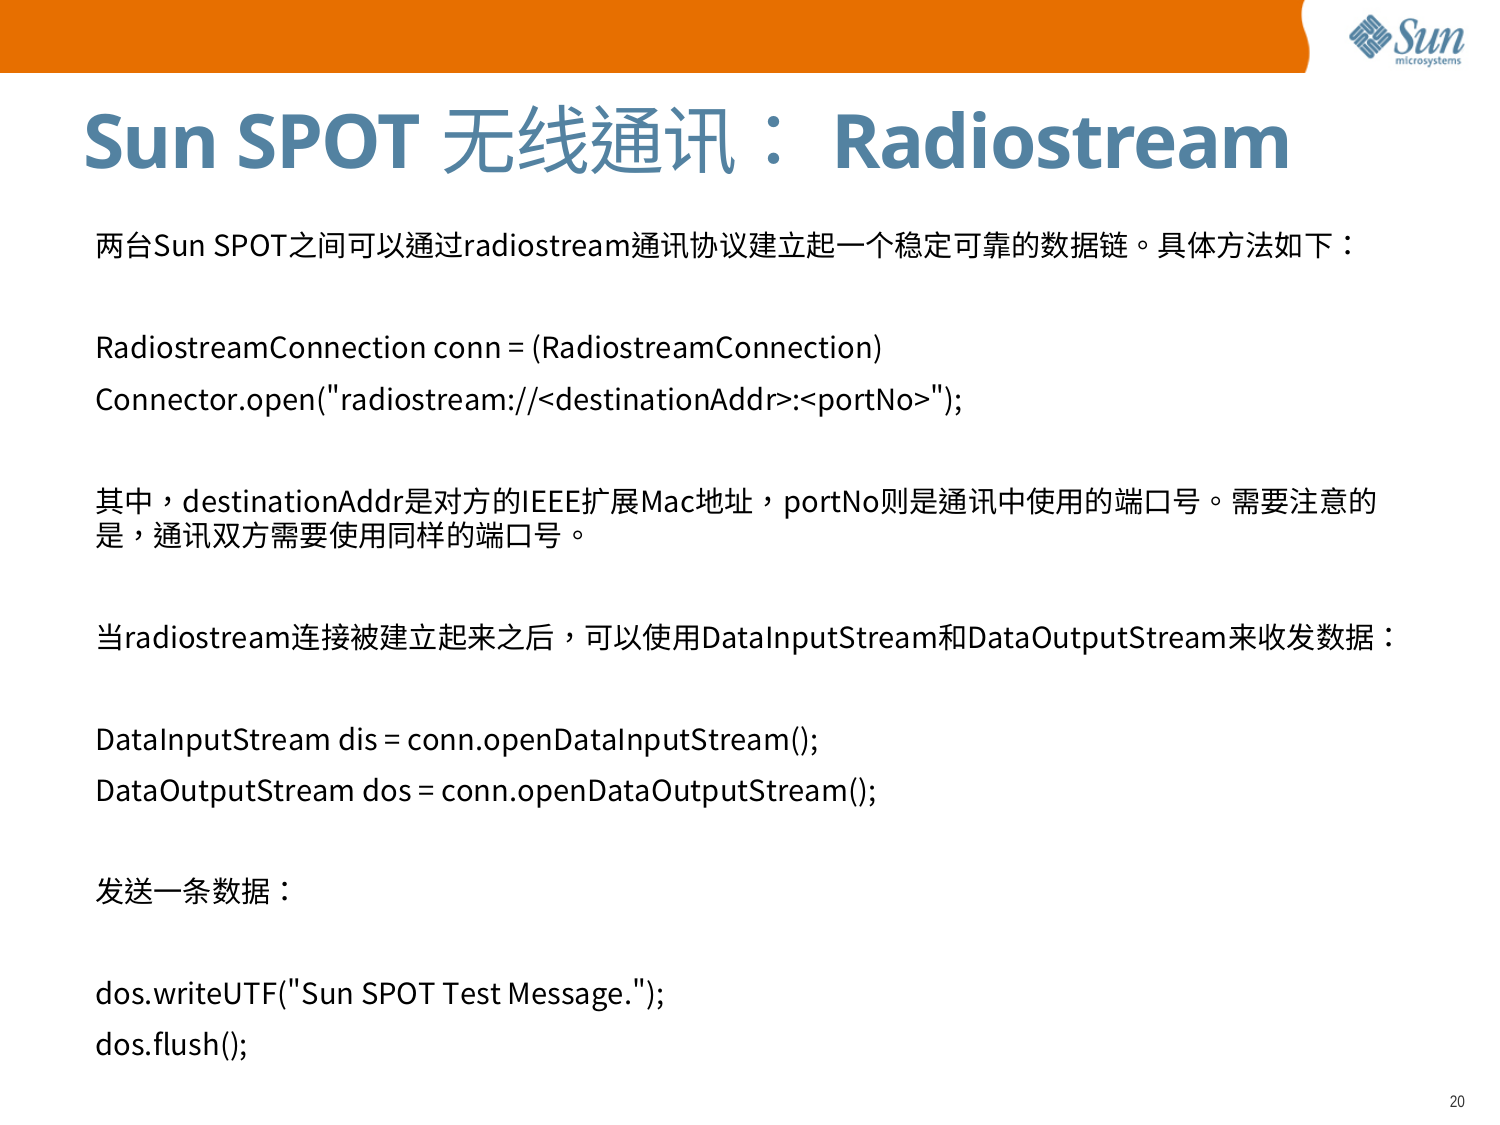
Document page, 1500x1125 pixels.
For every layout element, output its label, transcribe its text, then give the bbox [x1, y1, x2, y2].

title Sun SPOT无线通讯：Radiostream [83, 94, 1446, 199]
picture [0, 0, 1500, 73]
text_box 两台Sun SPOT之间可以通过radiostream通讯协议建立起一个稳定可靠的数据链。具体方法如下： RadiostreamConnection conn = (RadiostreamConnection) Connector.open("radiostream://<destinationAddr>:<portNo>"); 其中，destinationAddr是对方的IEEE扩展Mac地址，portNo则是通讯中使用的端口号。需要注意的是，通讯双方需要使用同样的端口号。 当radiostream连接被建立起来之后，可以使用DataInputStream和DataOutputStream来收发数据： DataInputStream dis = conn.openDataInputStream(); DataOutputStream dos = conn.openDataOutputStream(); 发送一条数据： dos.writeUTF("Sun SPOT Test Message."); dos.flush(); DataOutputStream.flush() 方法将发送缓冲区中的内容真正发送出去。如果没有执行DataOutputSteam.flush()方法，无线通讯模块会在发送缓冲区已经被用完的时候自动将等待发送的内容发送出去。 [95, 227, 1409, 1053]
